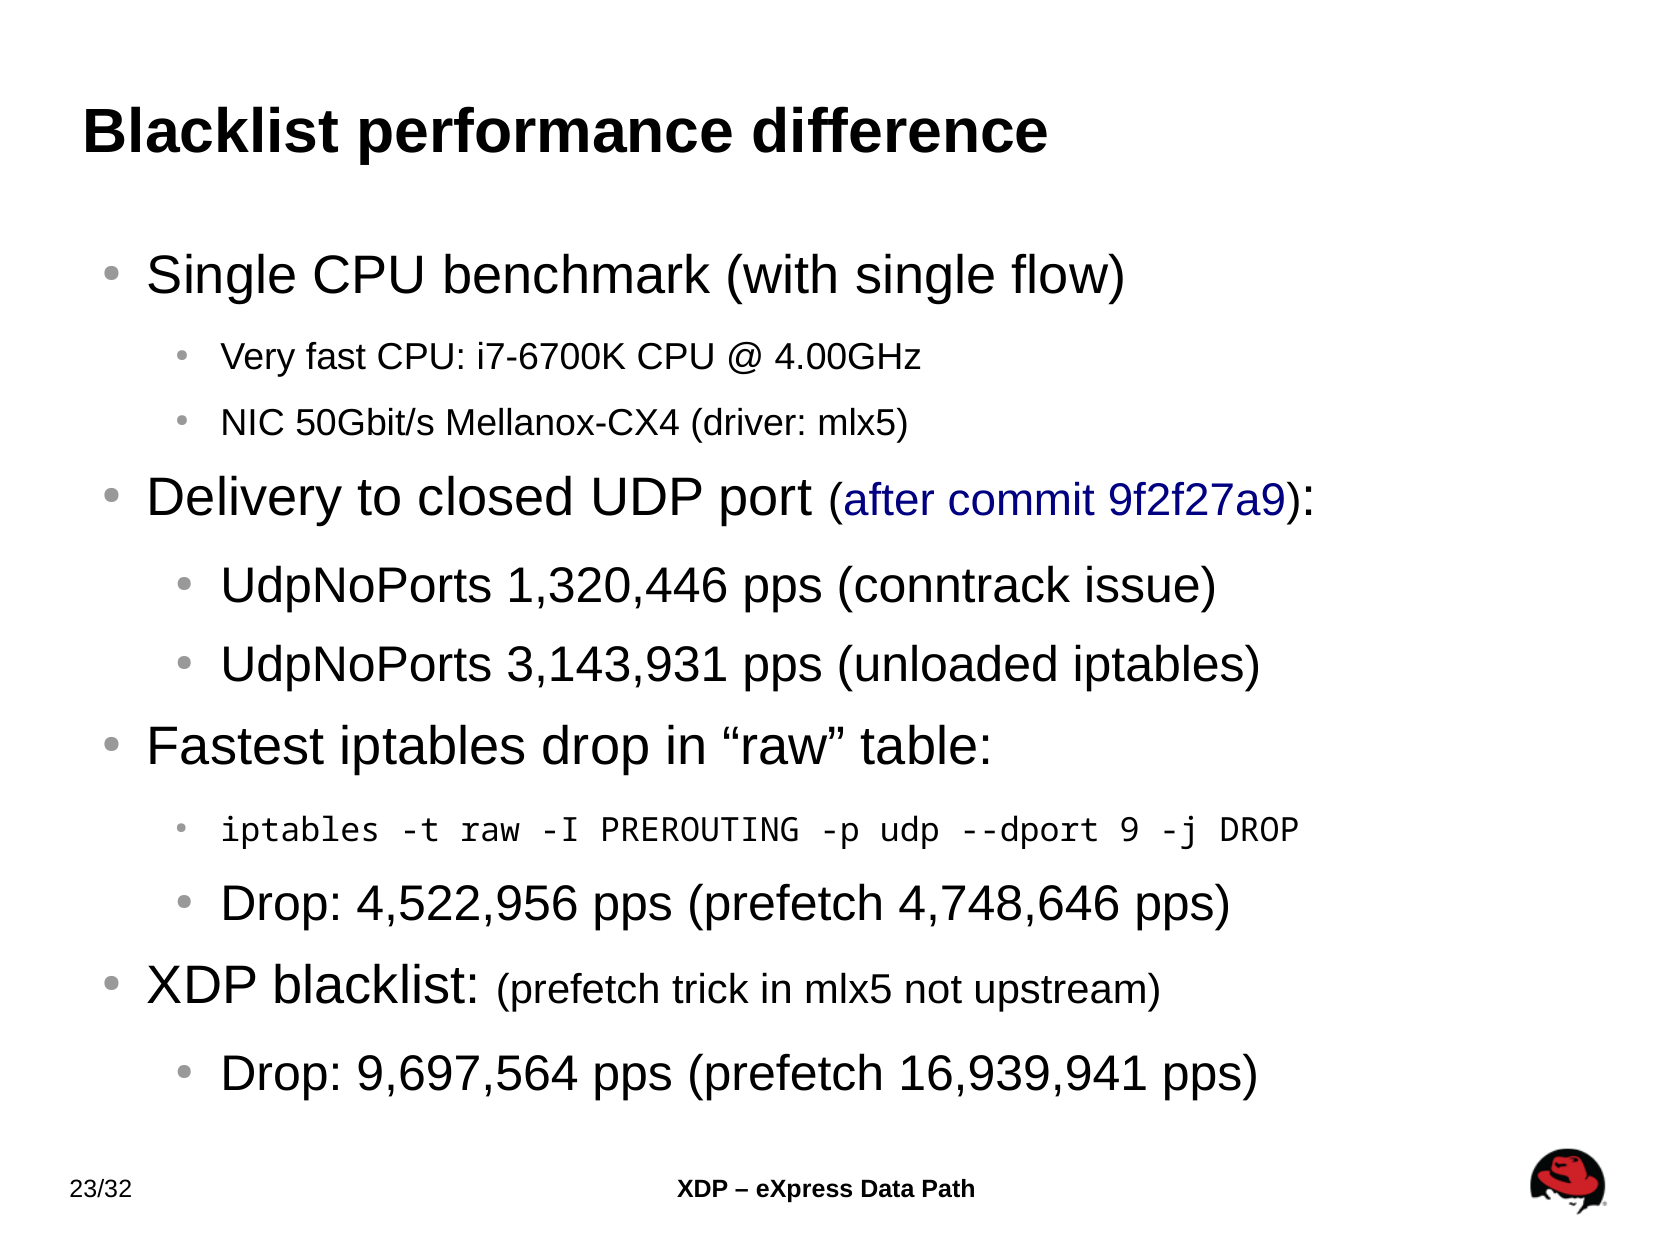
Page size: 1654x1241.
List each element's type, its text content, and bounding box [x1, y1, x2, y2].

picture [1529, 1146, 1613, 1224]
list Single CPU benchmark (with single flow) Very fast CPU: i7-6700K CPU @ 4.00GHz NIC 50Gbit/s Mellanox-CX4 (driver: mlx5) Delivery to closed UDP port (after commit 9f2f27a9): UdpNoPorts 1,320,446 pps (conntrack issue) UdpNoPorts 3,143,931 pps (unloaded iptables) Fastest iptables drop in “raw” table: iptables -t raw -I PREROUTING -p udp --dport 9 -j DROP Drop: 4,522,956 pps (prefetch 4,748,646 pps) XDP blacklist: (prefetch trick in mlx5 not upstream) Drop: 9,697,564 pps (prefetch 16,939,941 pps) [86, 244, 1576, 1101]
title Blacklist performance difference [82, 37, 1571, 226]
